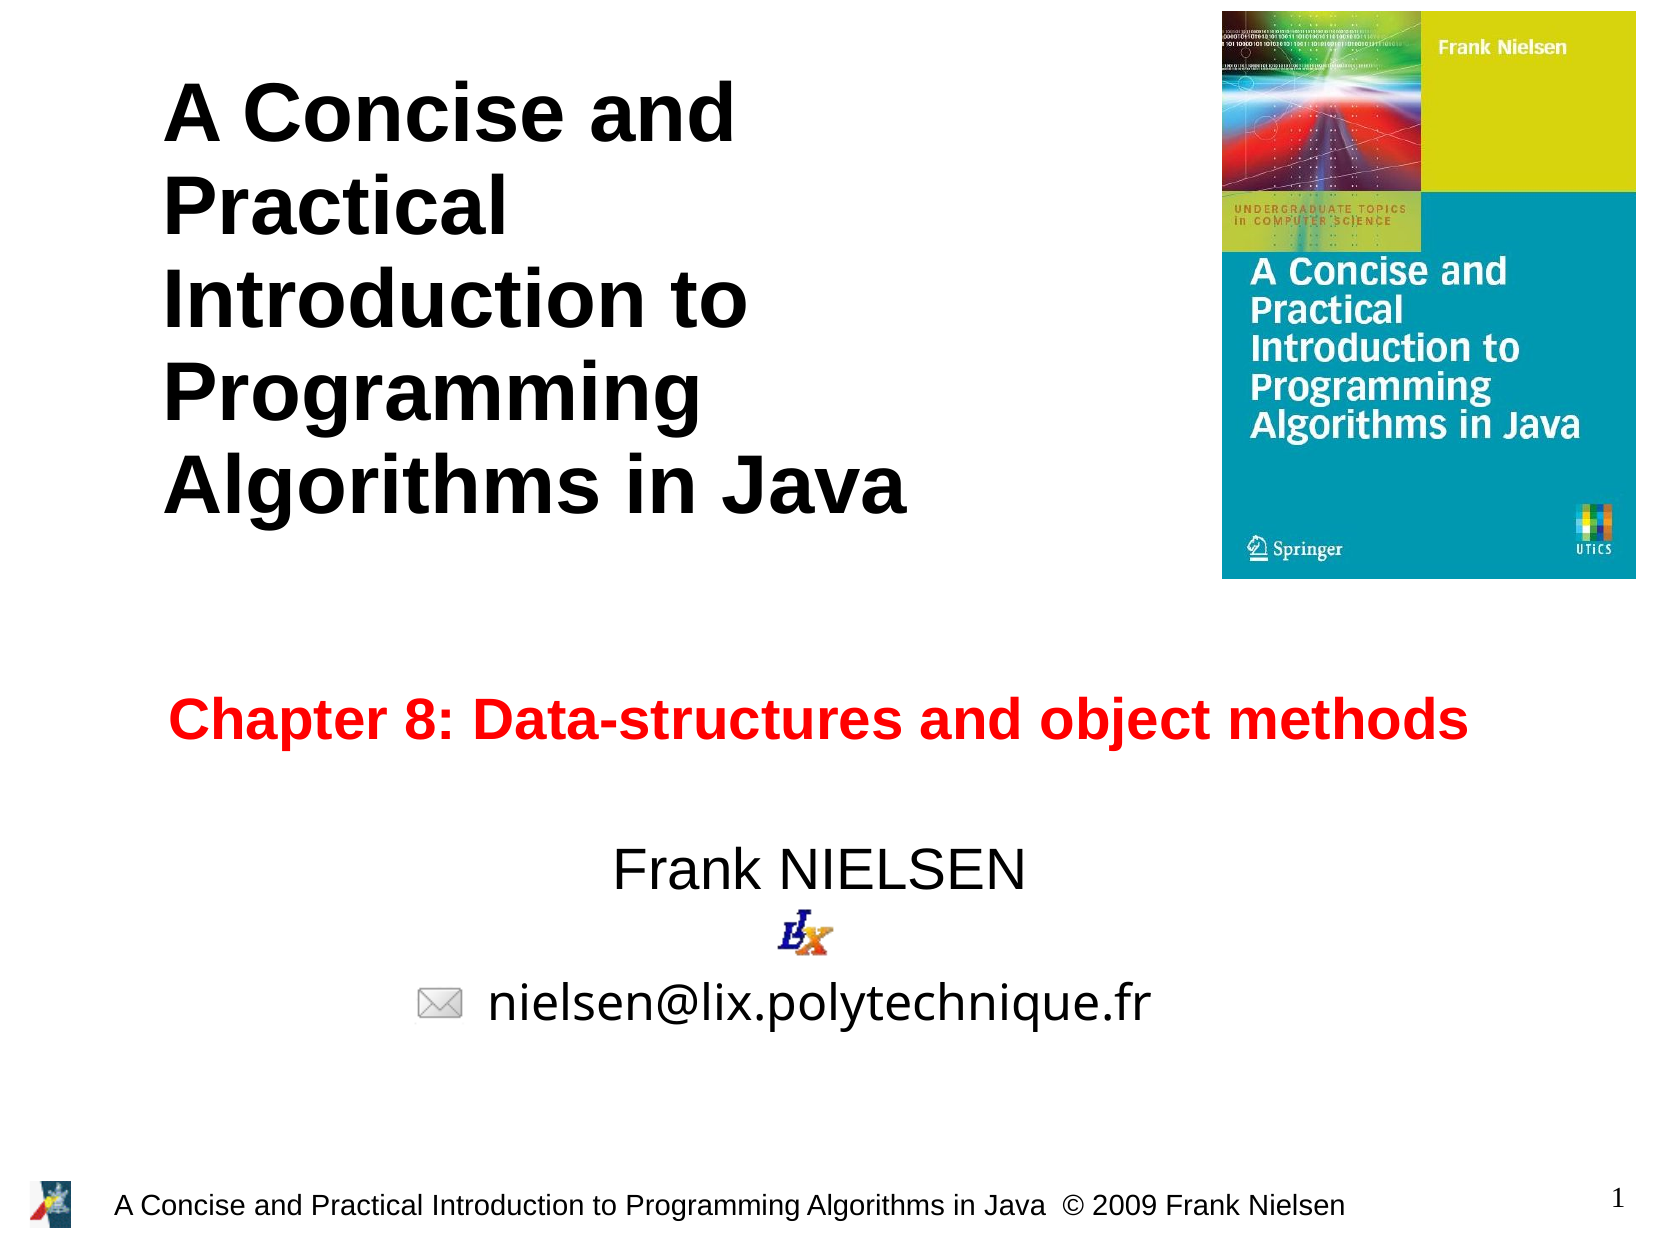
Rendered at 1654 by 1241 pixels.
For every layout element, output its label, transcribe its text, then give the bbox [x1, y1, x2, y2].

picture [29, 1181, 71, 1228]
picture [767, 894, 851, 981]
picture [1222, 11, 1636, 579]
picture [407, 974, 472, 1034]
text_box A Concise and Practical Introduction to Programming Algorithms in Java [147, 59, 923, 539]
text_box Frank NIELSEN nielsen@lix.polytechnique.fr [472, 829, 1153, 1034]
text_box Chapter 8: Data-structures and object methods [153, 679, 1487, 761]
